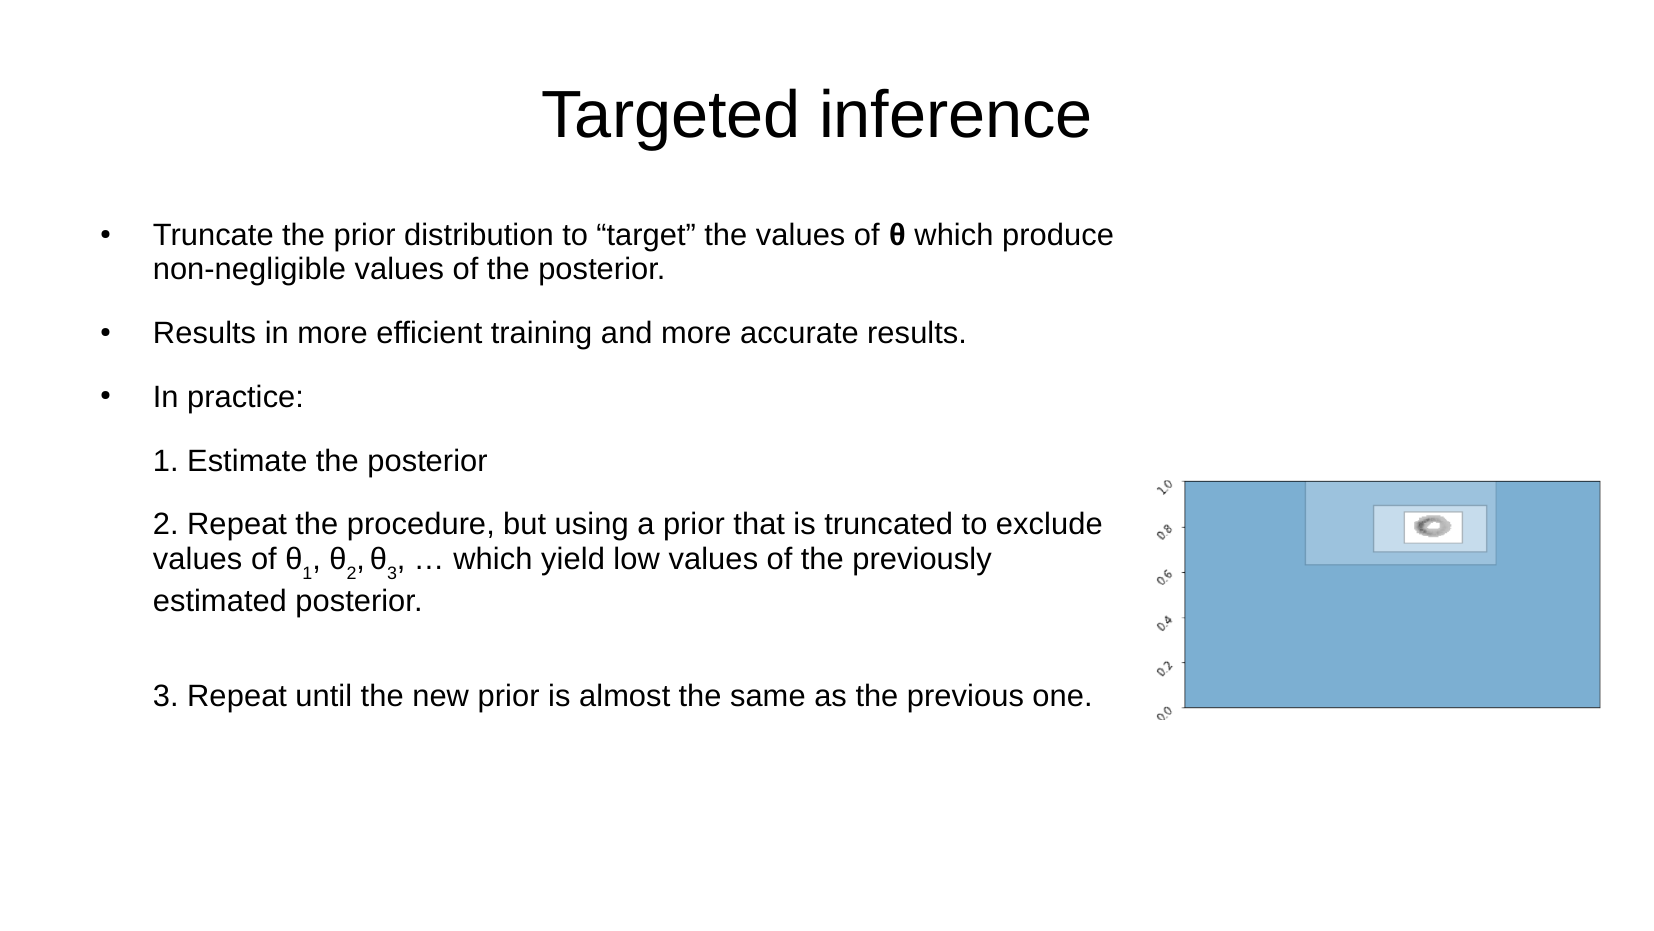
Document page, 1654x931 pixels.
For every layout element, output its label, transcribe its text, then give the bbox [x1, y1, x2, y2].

picture [1150, 474, 1606, 721]
title Targeted inference [82, 36, 1571, 193]
list Truncate the prior distribution to “target” the values of θ which produce non-negligible values of the posterior. Results in more efficient training and more accurate results. In practice: 1. Estimate the posterior 2. Repeat the procedure, but using a prior that is truncated to exclude values of θ1, θ2, θ3, … which yield low values of the previously estimated posterior. 3. Repeat until the new prior is almost the same as the previous one. [82, 217, 1126, 796]
